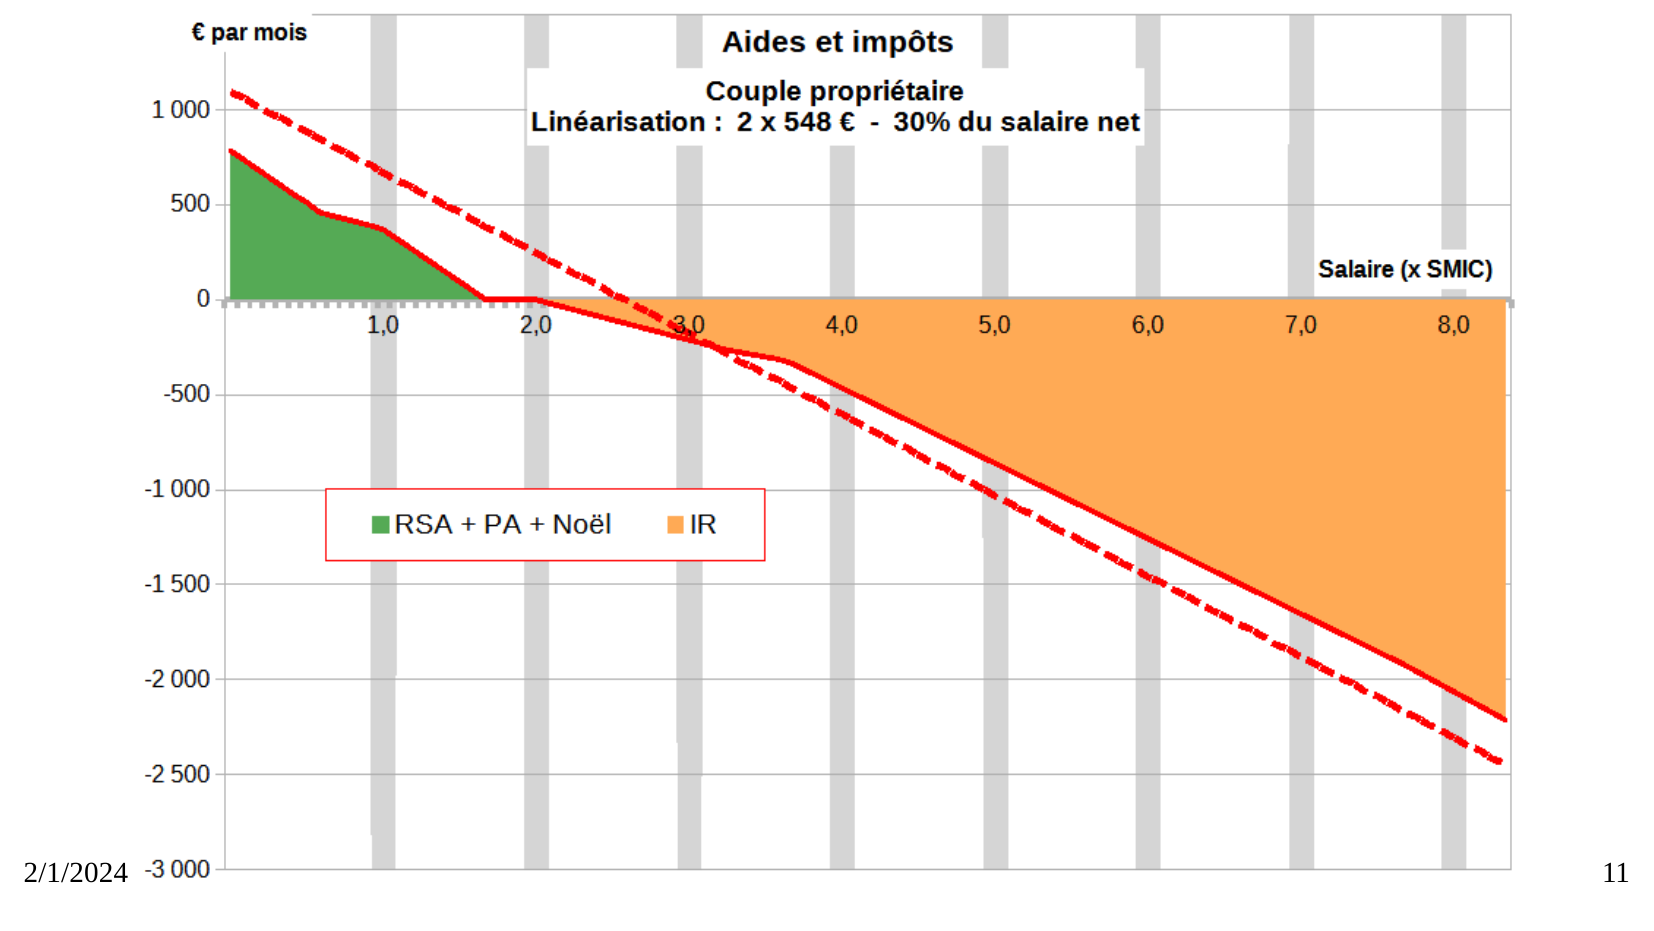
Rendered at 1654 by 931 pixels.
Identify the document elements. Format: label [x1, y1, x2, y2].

picture [144, 1, 1528, 888]
